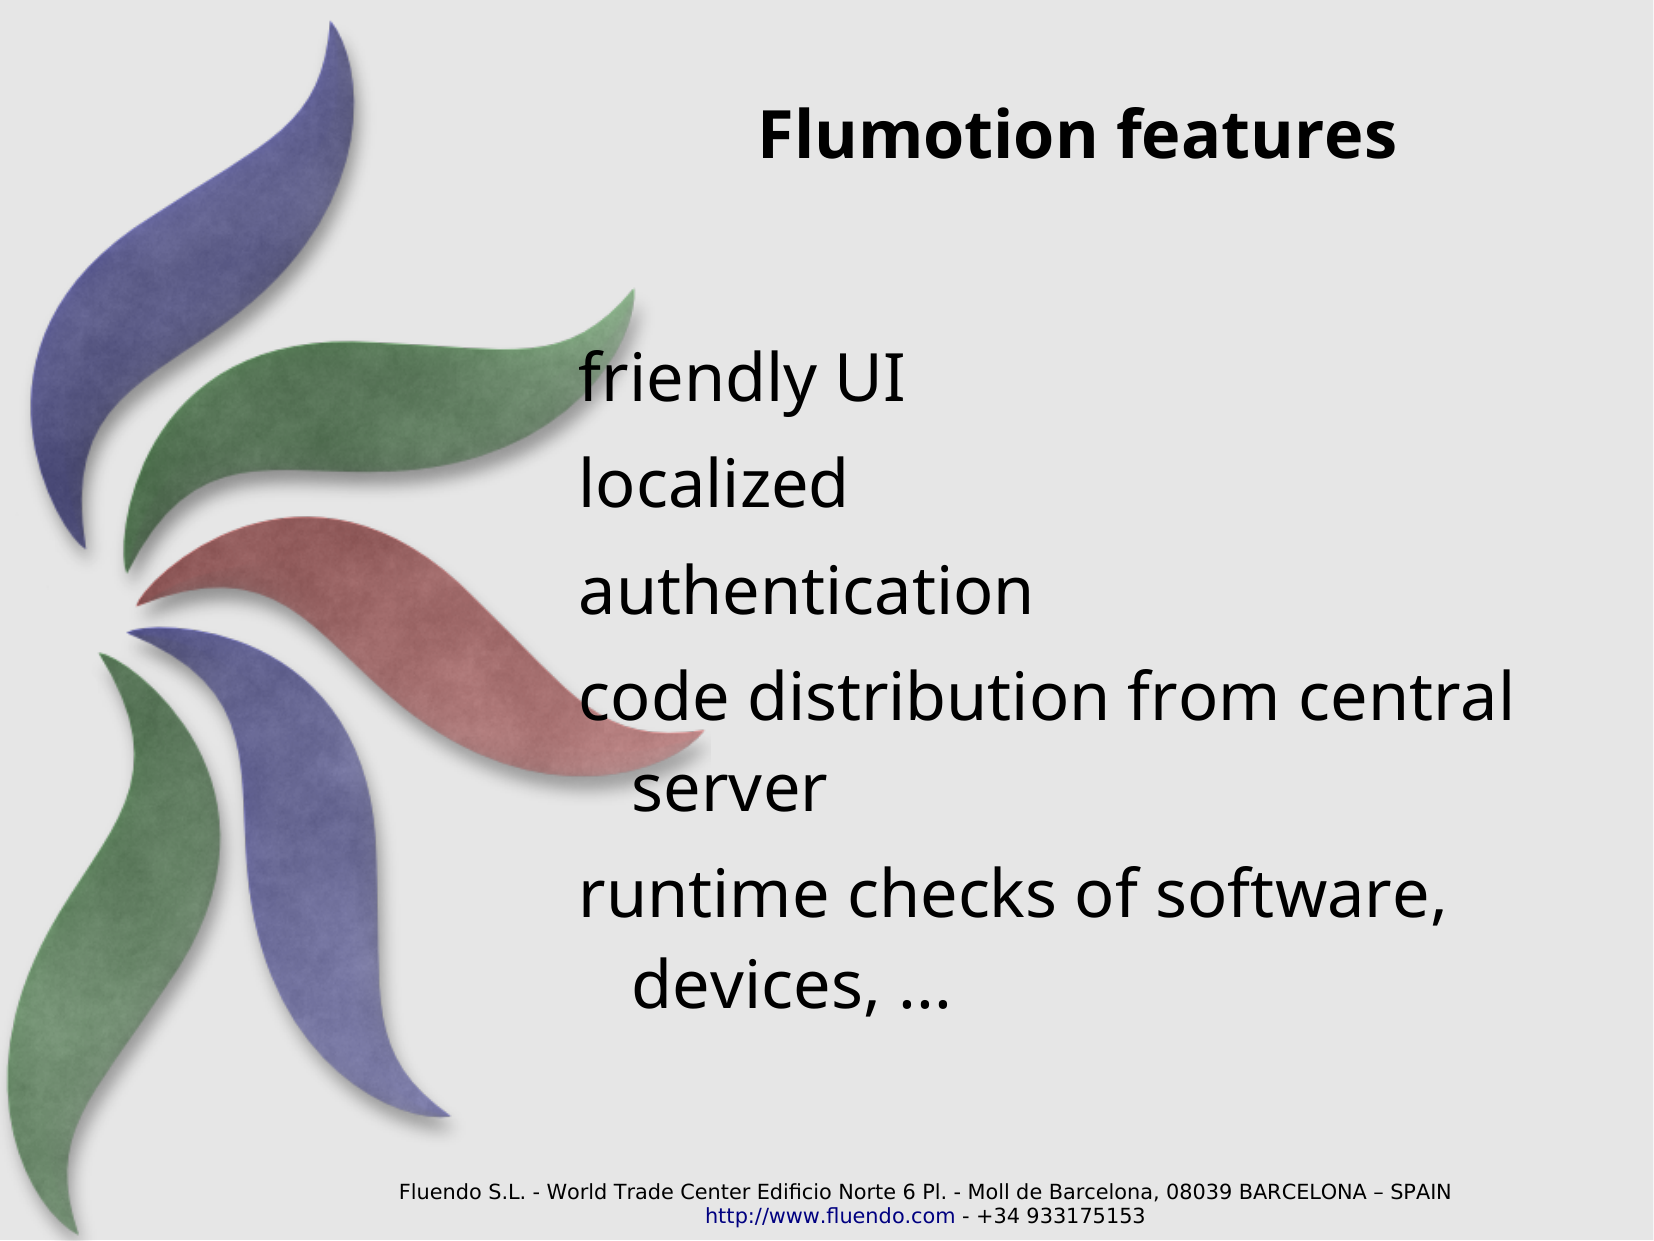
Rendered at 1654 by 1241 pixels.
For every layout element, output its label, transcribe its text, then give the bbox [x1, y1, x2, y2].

list friendly UI localized authentication code distribution from central server runtime checks of software, devices, ... [560, 236, 1595, 1123]
picture [0, 0, 711, 1241]
title Flumotion features [560, 58, 1595, 207]
